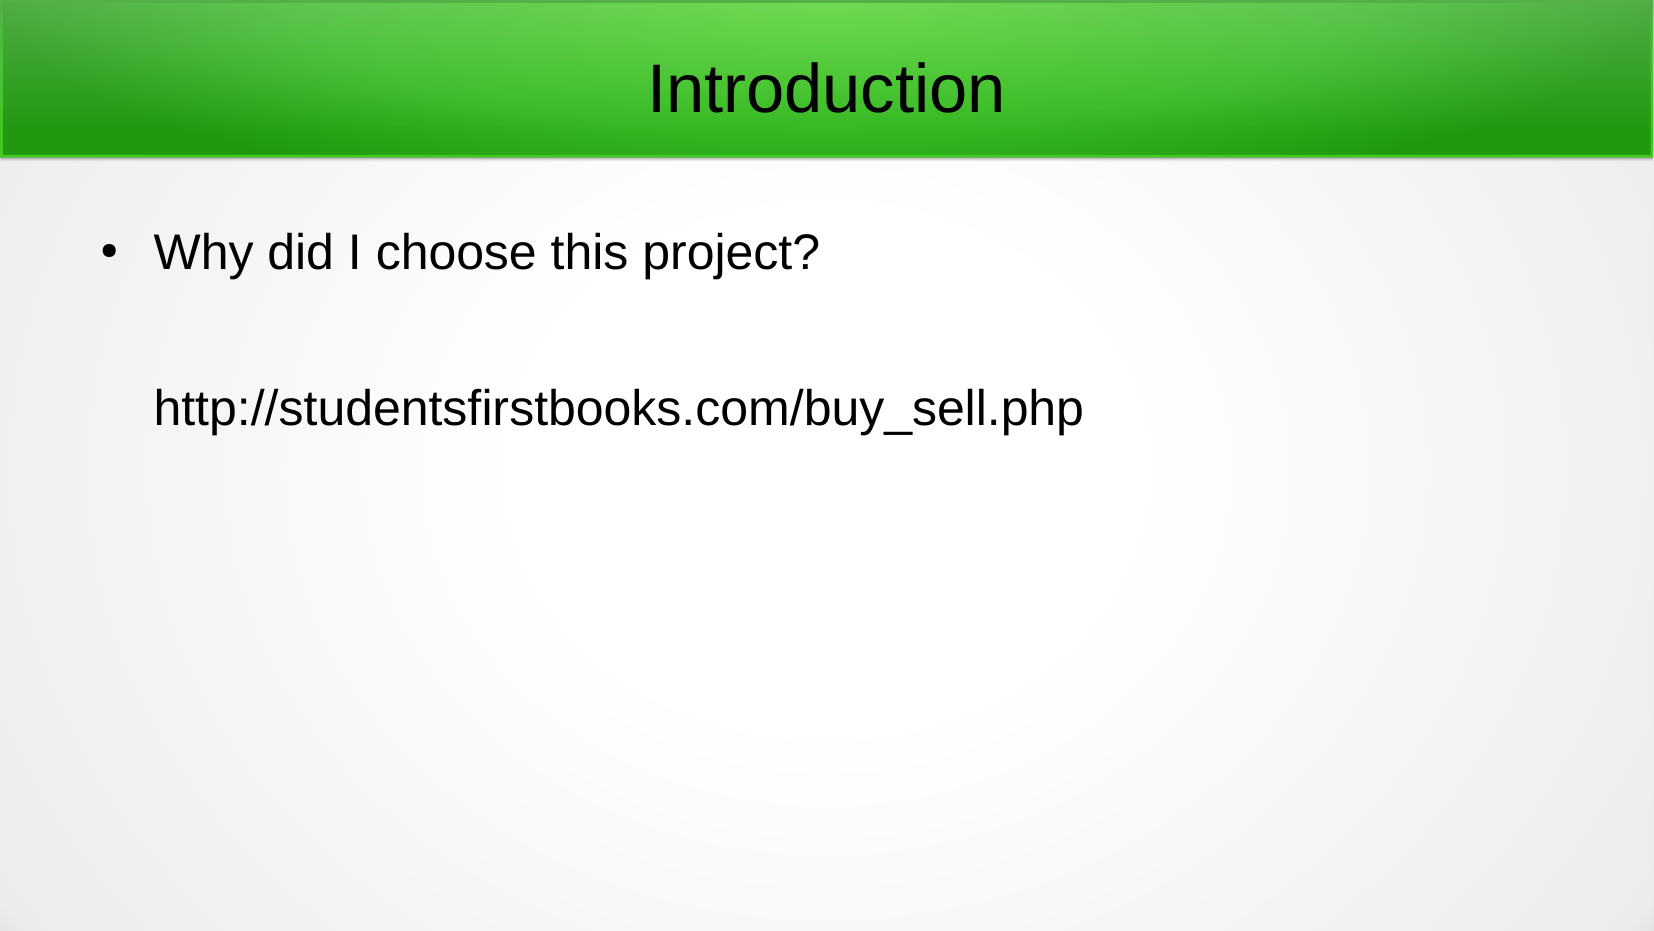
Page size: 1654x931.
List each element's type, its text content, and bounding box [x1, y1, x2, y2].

title Introduction [82, 35, 1571, 142]
list Why did I choose this project? http://studentsfirstbooks.com/buy_sell.php [82, 224, 1571, 764]
